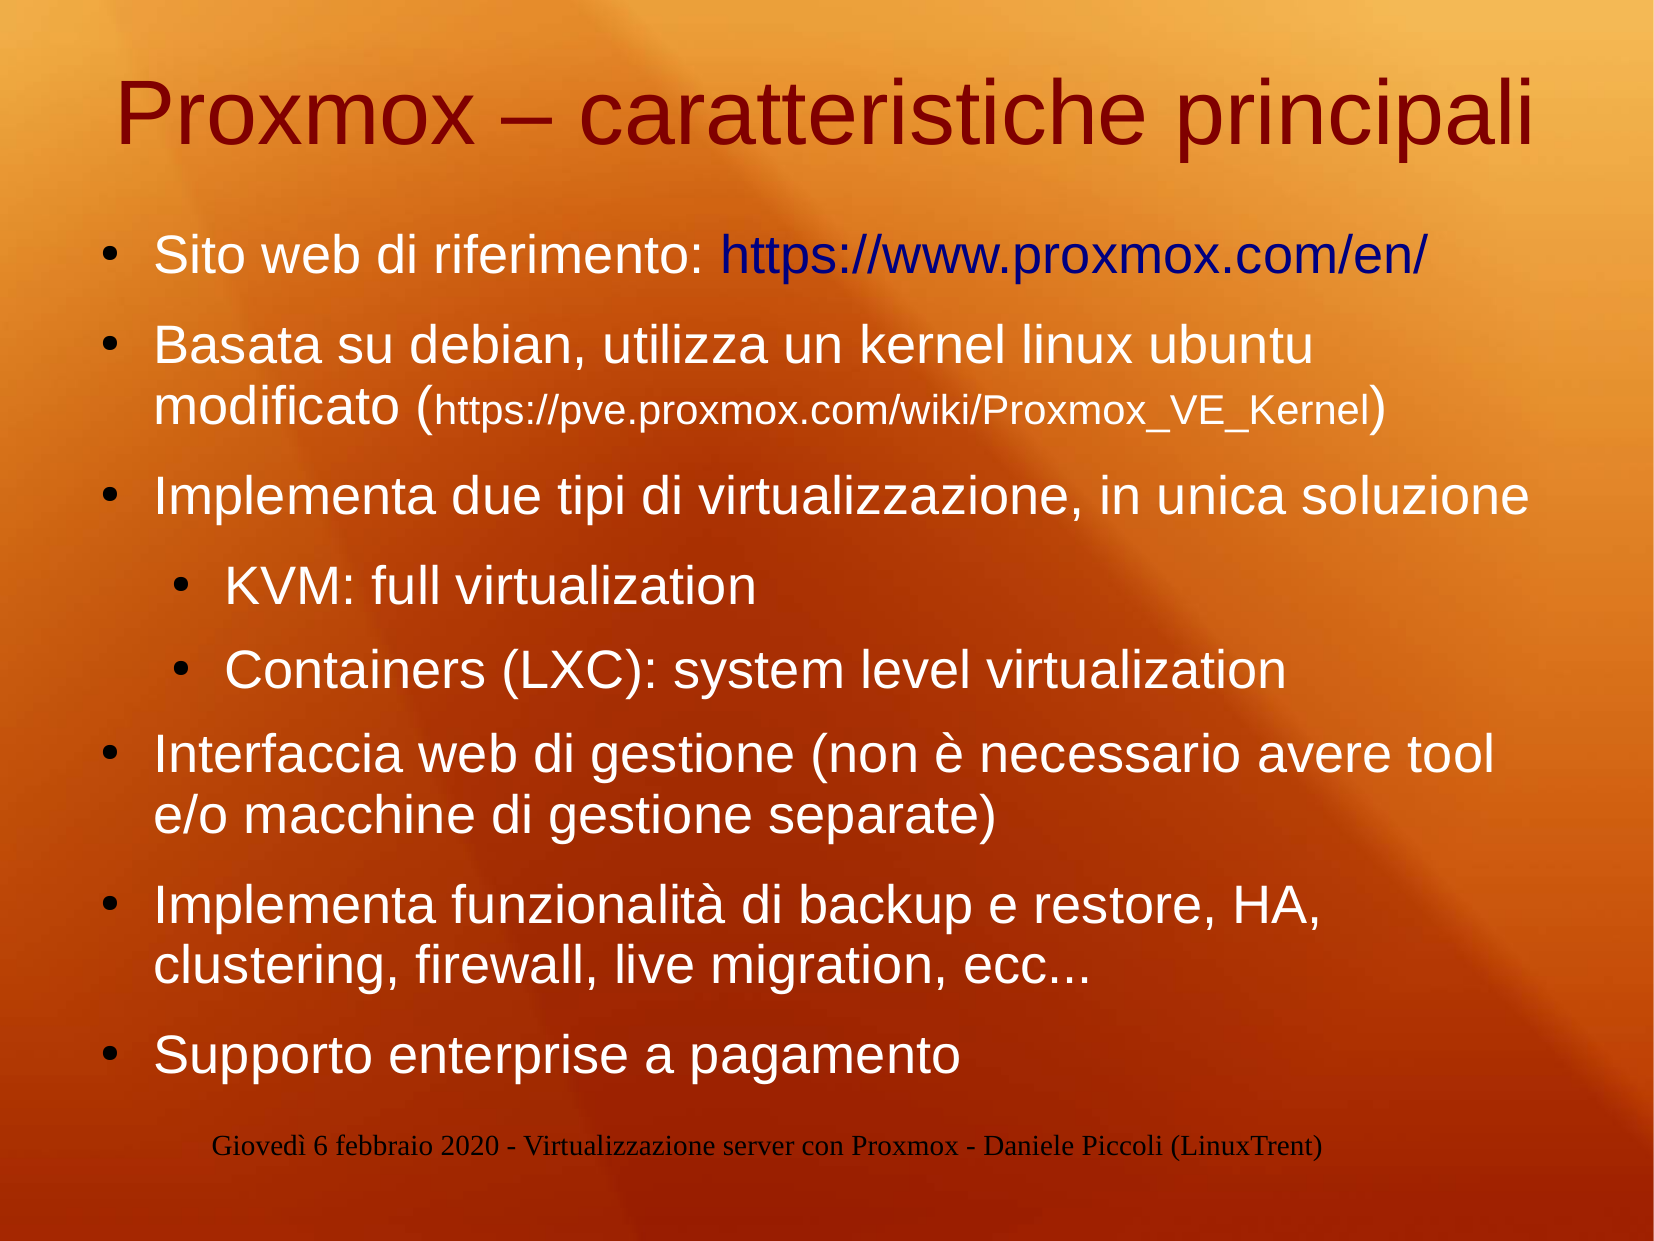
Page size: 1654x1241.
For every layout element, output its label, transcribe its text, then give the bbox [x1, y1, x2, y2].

picture [0, 0, 1654, 1241]
list Sito web di riferimento: https://www.proxmox.com/en/ Basata su debian, utilizza un kernel linux ubuntu modificato (https://pve.proxmox.com/wiki/Proxmox_VE_Kernel) Implementa due tipi di virtualizzazione, in unica soluzione KVM: full virtualization Containers (LXC): system level virtualization Interfaccia web di gestione (non è necessario avere tool e/o macchine di gestione separate) Implementa funzionalità di backup e restore, HA, clustering, firewall, live migration, ecc... Supporto enterprise a pagamento [82, 224, 1571, 1086]
title Proxmox – caratteristiche principali [82, 49, 1571, 178]
